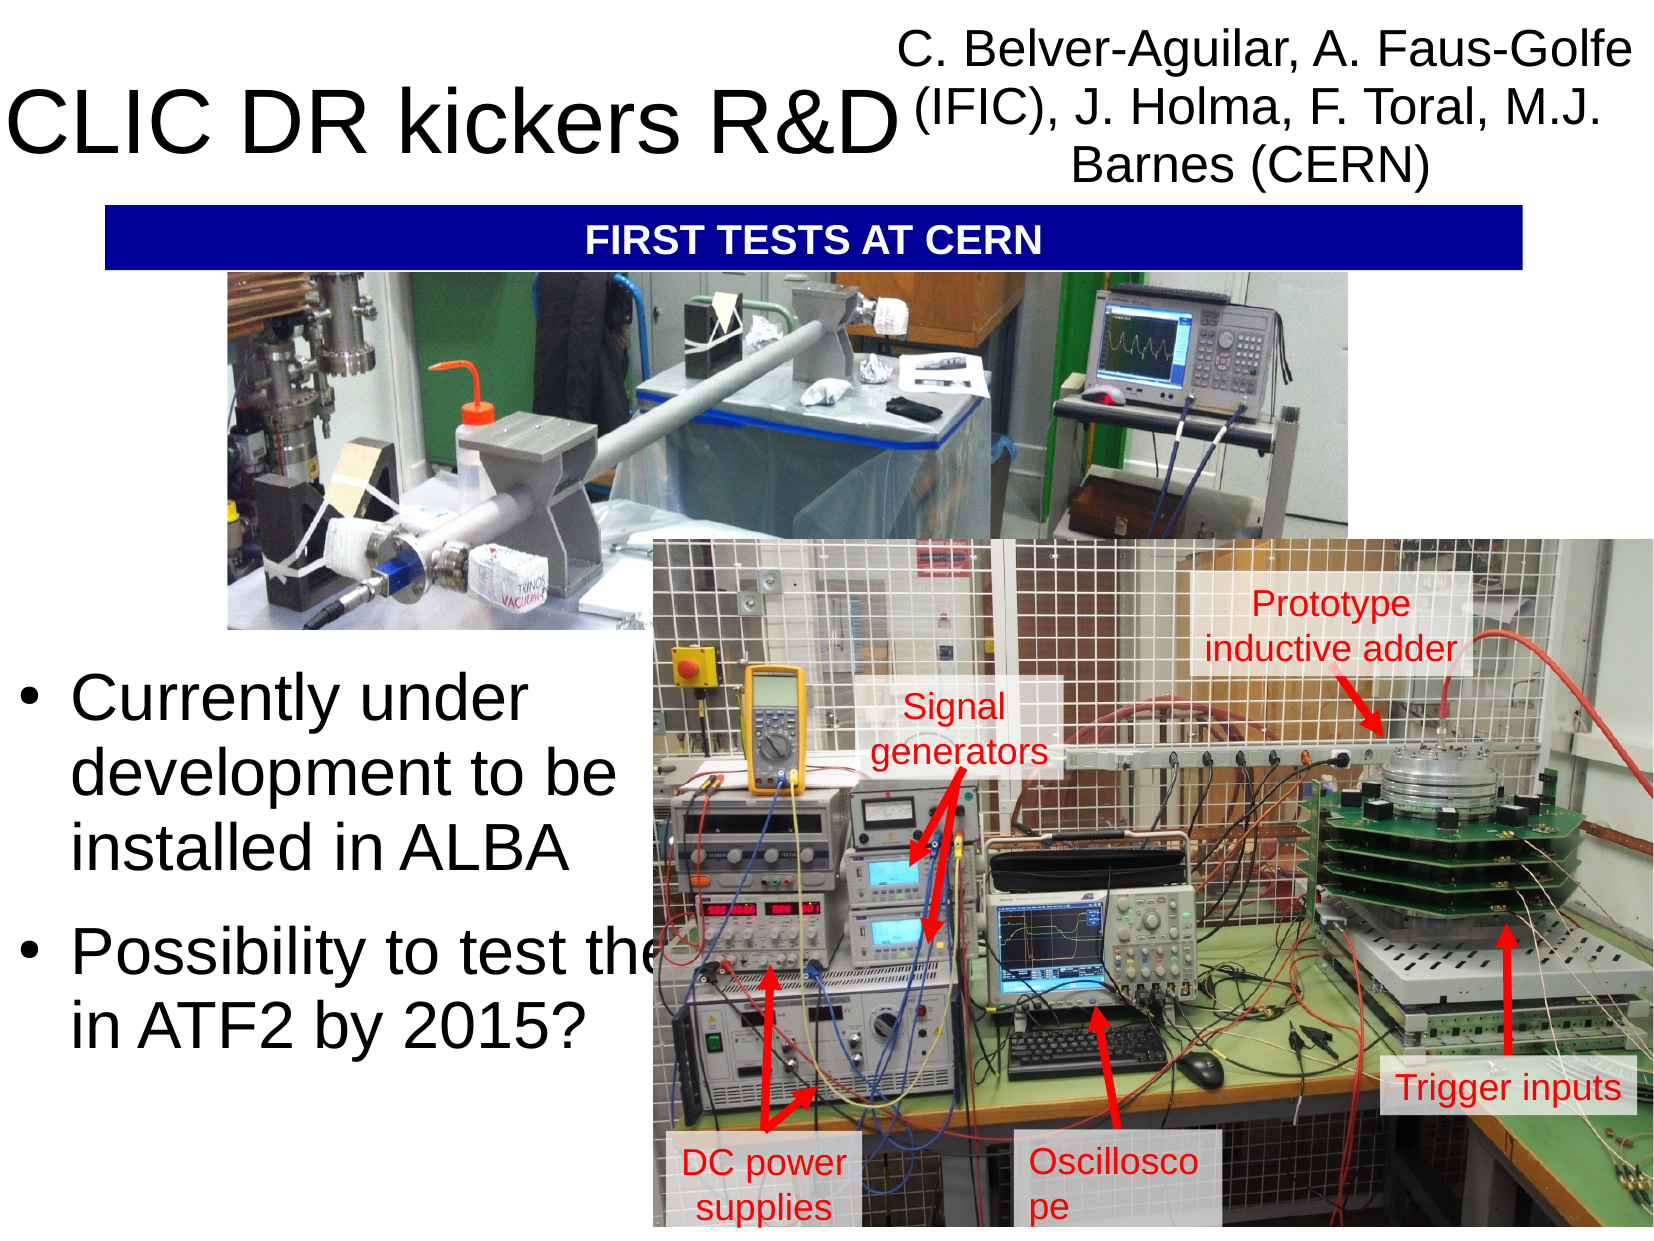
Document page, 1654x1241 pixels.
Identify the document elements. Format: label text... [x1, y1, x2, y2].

text_box Oscilloscope [1013, 1129, 1223, 1235]
text_box DC power supplies [666, 1130, 863, 1236]
list Currently under development to be installed in ALBA Possibility to test them in ATF2 by 2015? [0, 660, 653, 1201]
title CLIC DR kickers R&D [0, 17, 862, 226]
text_box FIRST TESTS AT CERN [105, 205, 1523, 271]
text_box Prototype inductive adder [1189, 571, 1474, 677]
text_box Signal generators [855, 674, 1064, 780]
text_box Trigger inputs [1380, 1055, 1638, 1116]
picture [225, 272, 1654, 1227]
text_box C. Belver-Aguilar, A. Faus-Golfe (IFIC), J. Holma, F. Toral, M.J. Barnes (CERN) [862, 12, 1654, 232]
